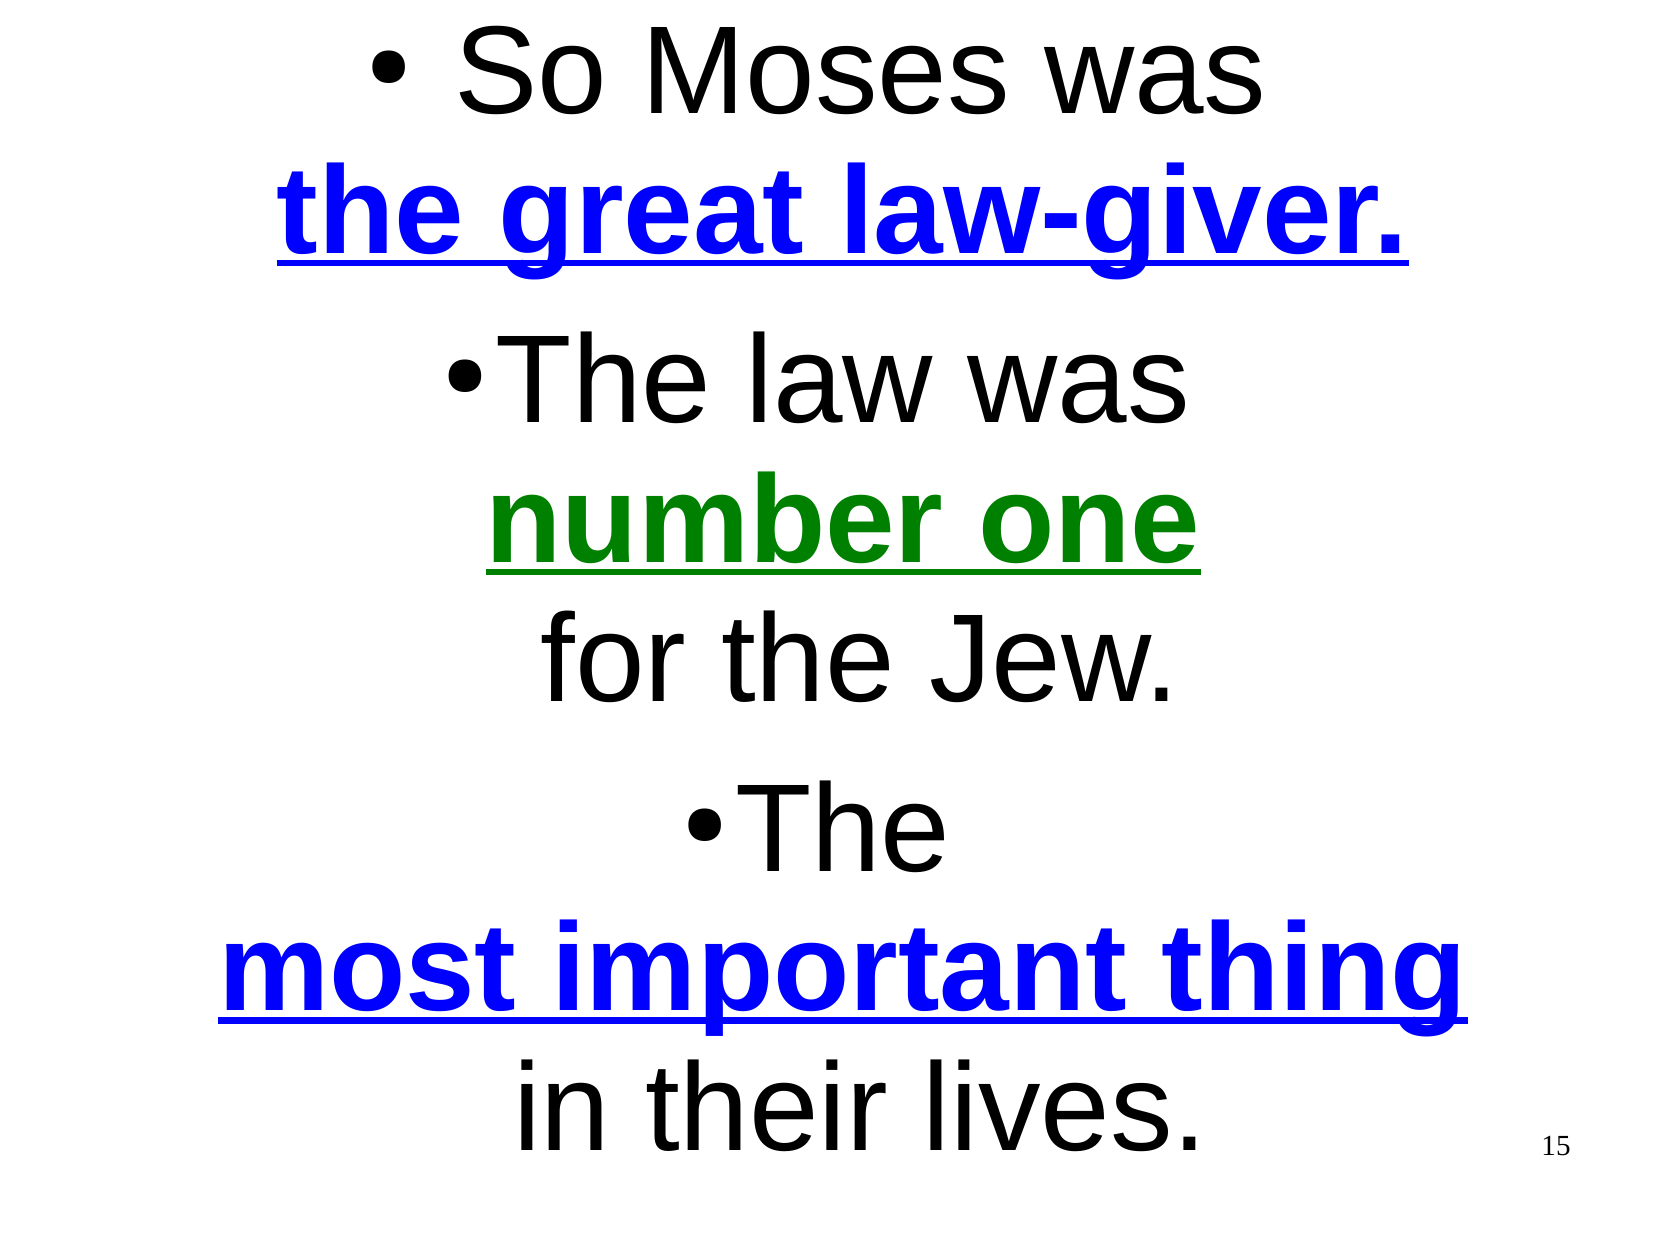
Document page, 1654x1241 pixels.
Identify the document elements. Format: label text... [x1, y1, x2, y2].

list So Moses was the great law-giver. The law was number one for the Jew. The most important thing in their lives. [0, 0, 1651, 1238]
